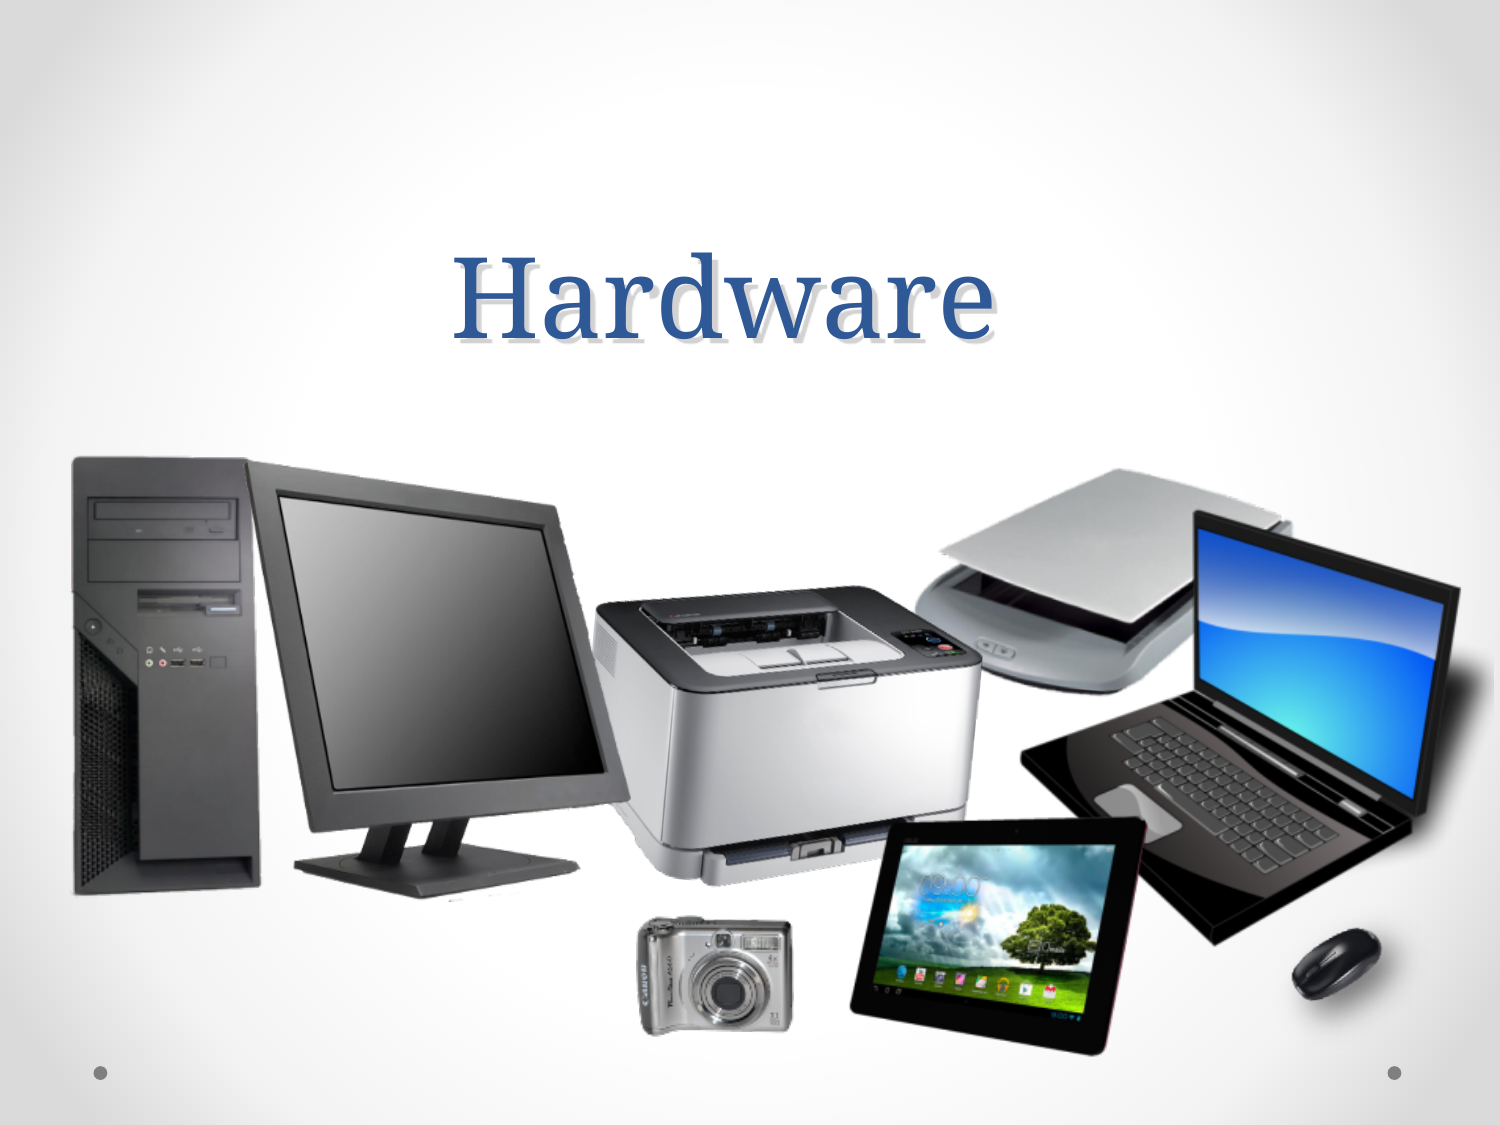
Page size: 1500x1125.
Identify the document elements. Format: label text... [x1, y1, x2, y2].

picture [0, 0, 1500, 1125]
title Hardware [86, 232, 1362, 370]
